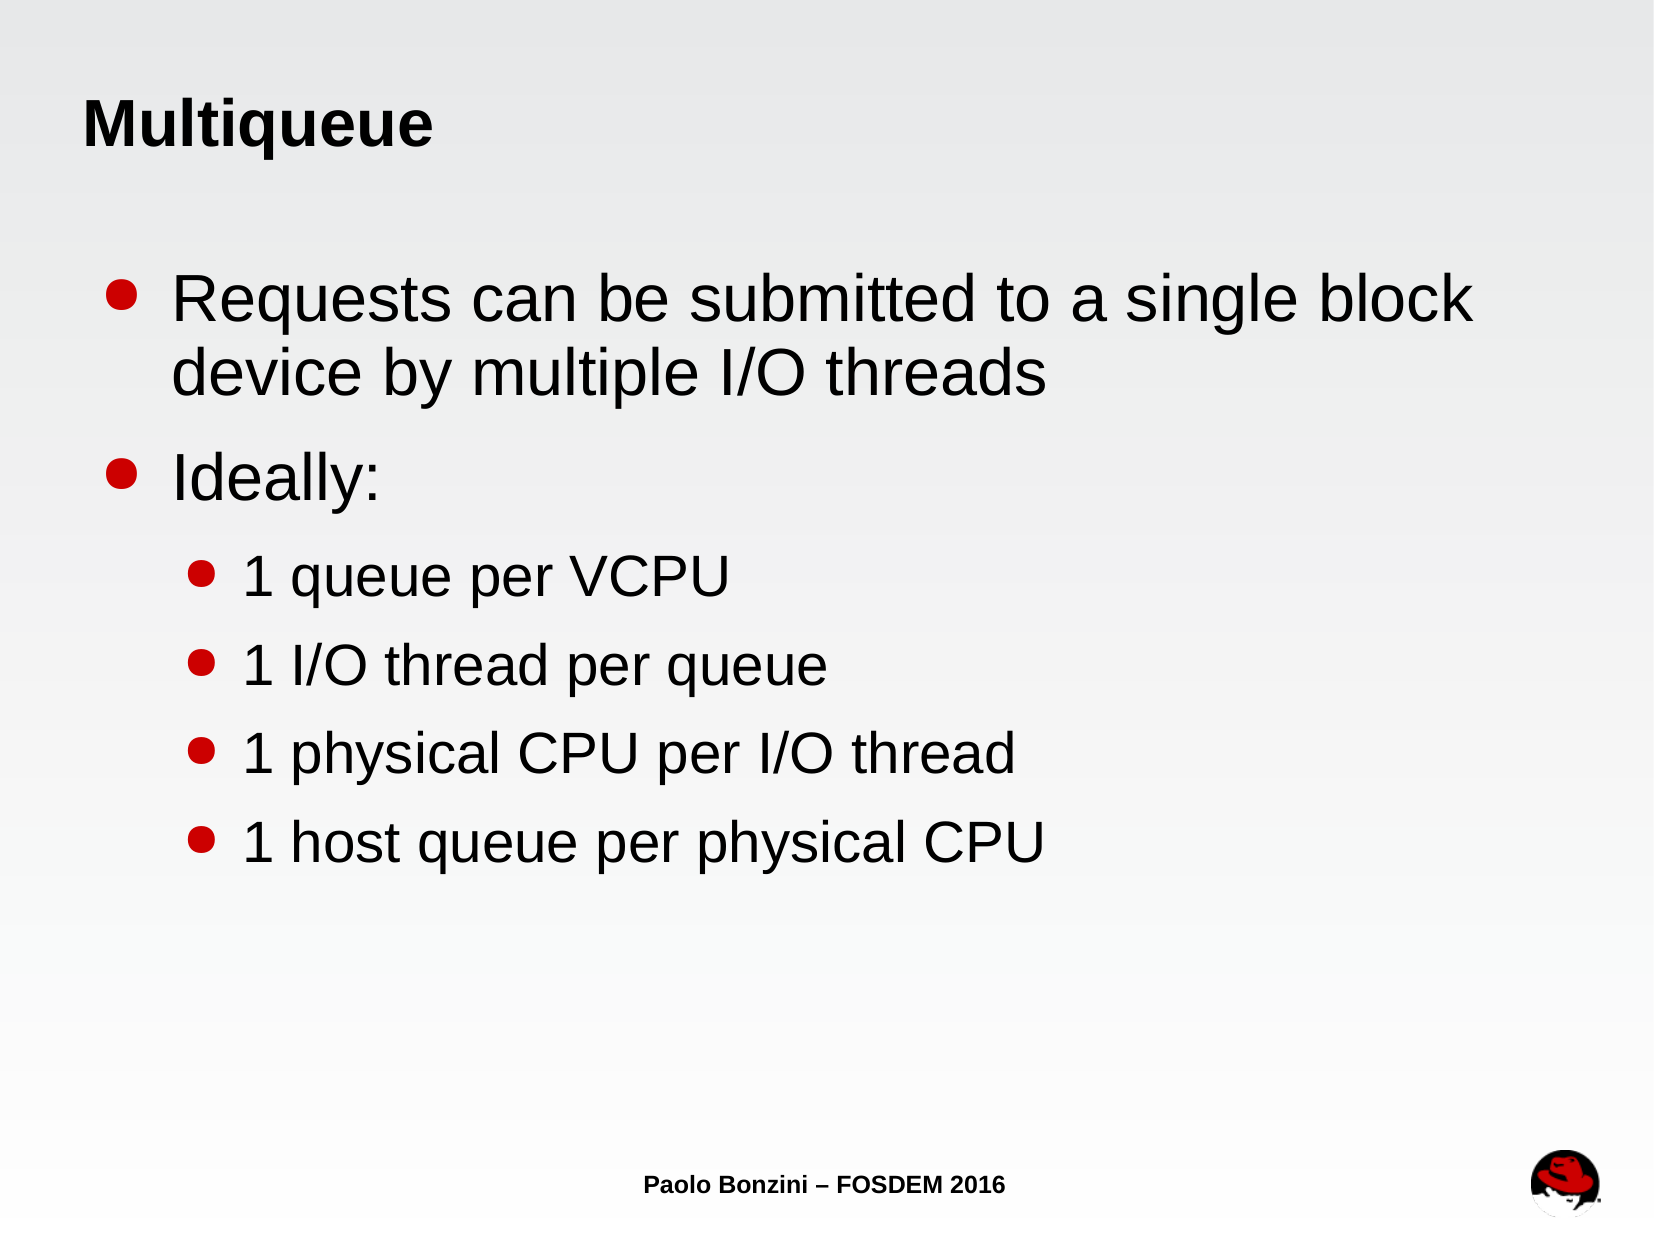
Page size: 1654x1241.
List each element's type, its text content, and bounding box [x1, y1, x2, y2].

title Multiqueue [82, 19, 1571, 227]
list Requests can be submitted to a single block device by multiple I/O threads Ideally: 1 queue per VCPU 1 I/O thread per queue 1 physical CPU per I/O thread 1 host queue per physical CPU [82, 260, 1571, 980]
picture [0, 0, 1654, 1241]
